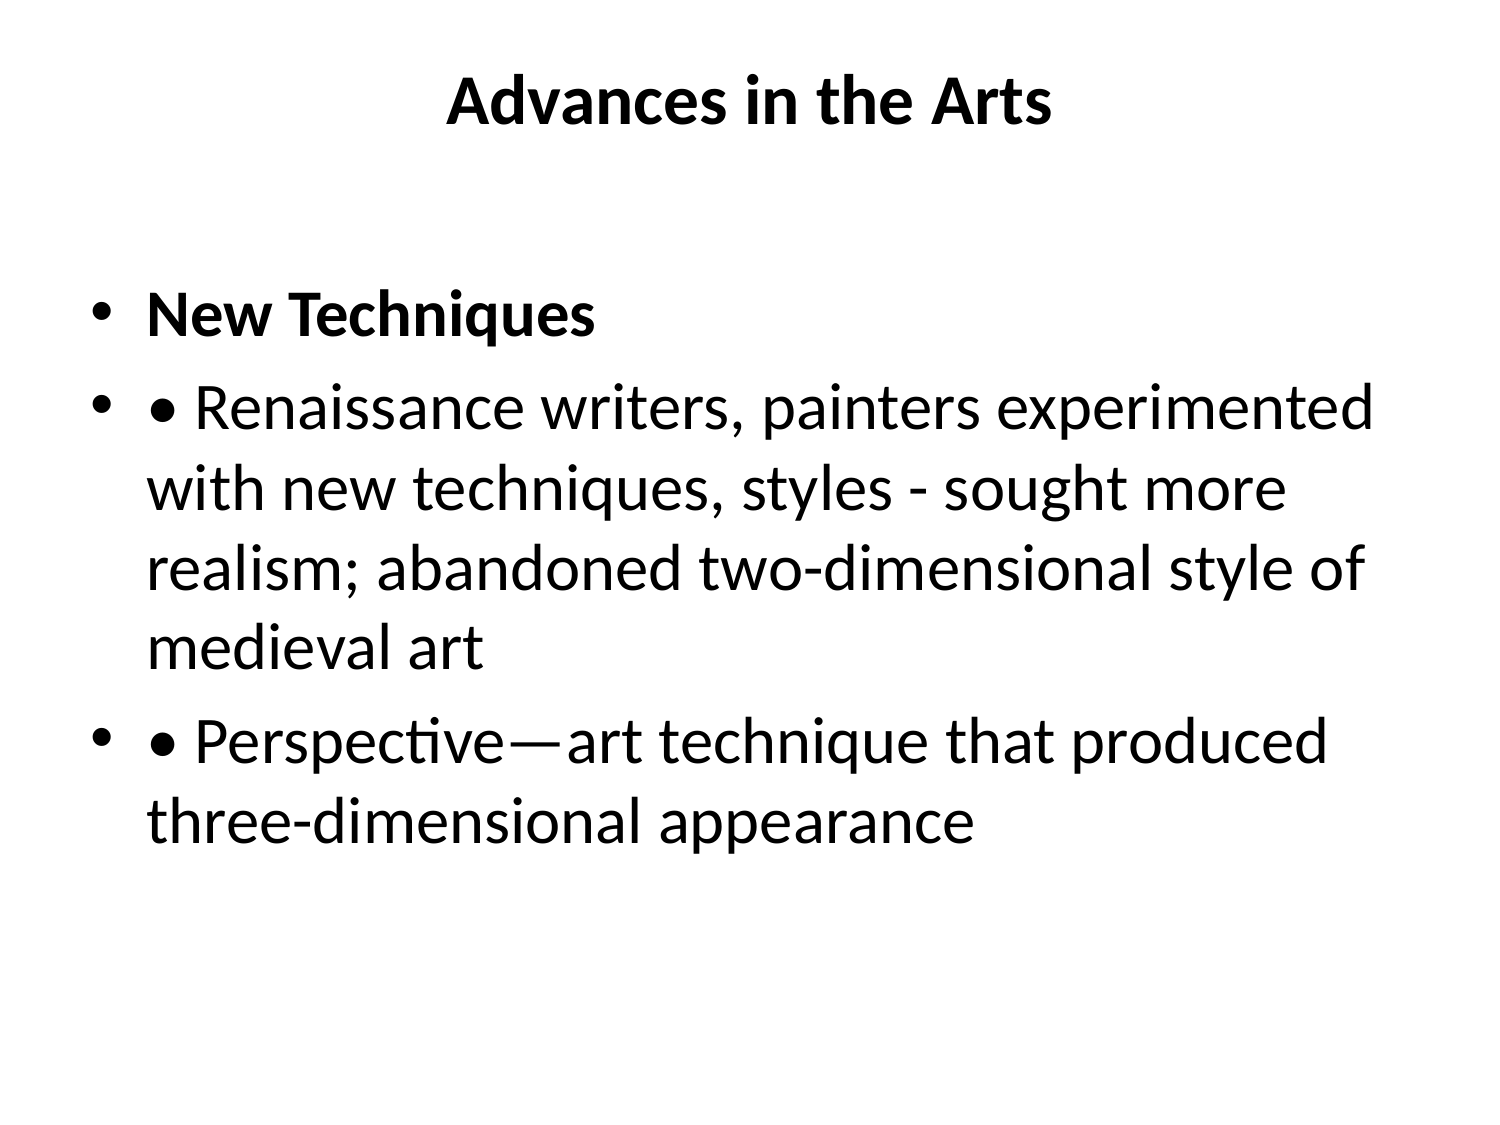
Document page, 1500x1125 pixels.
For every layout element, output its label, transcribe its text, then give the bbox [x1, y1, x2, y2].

title Advances in the Arts [75, 45, 1425, 233]
list New Techniques • Renaissance writers, painters experimented with new techniques, styles - sought more realism; abandoned two-dimensional style of medieval art • Perspective—art technique that produced three-dimensional appearance [75, 262, 1425, 1005]
